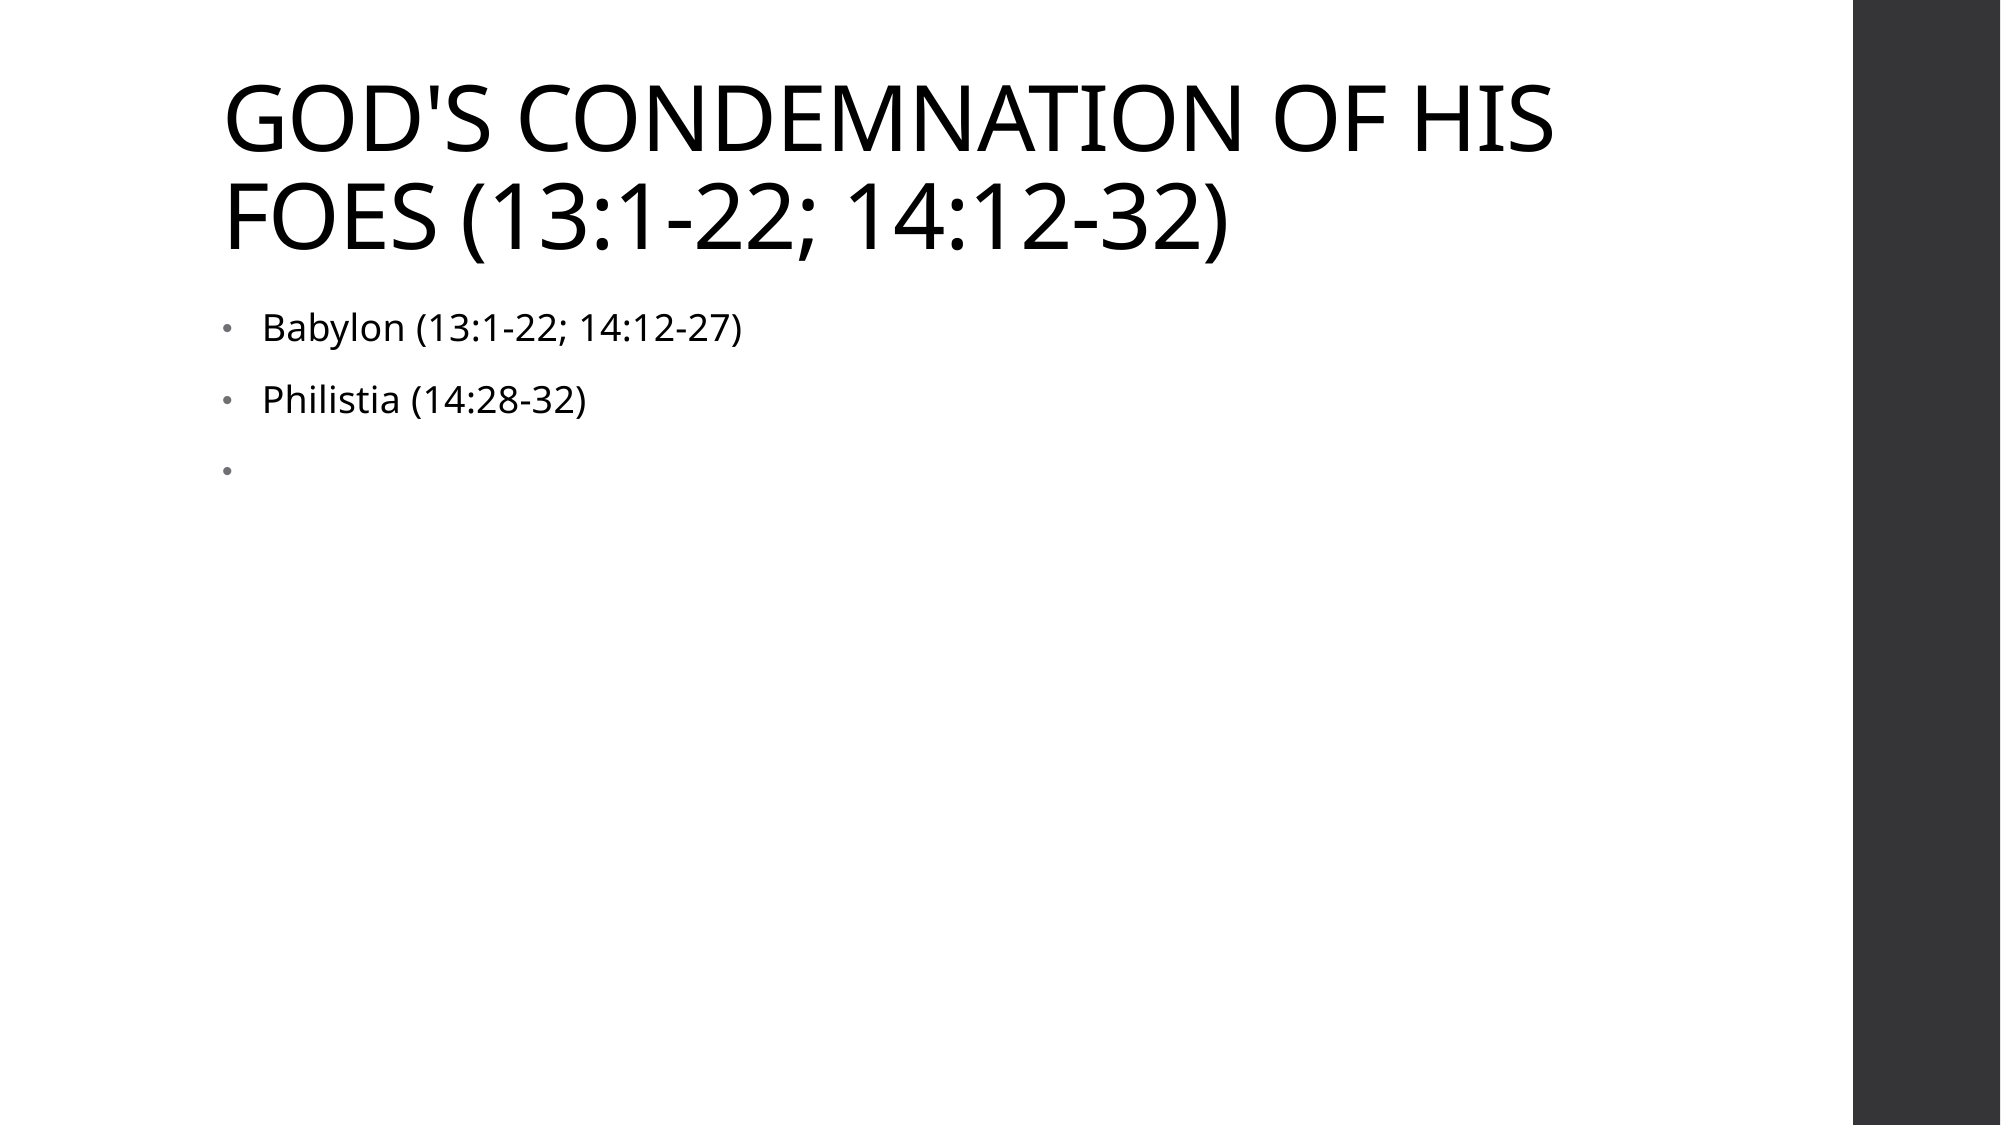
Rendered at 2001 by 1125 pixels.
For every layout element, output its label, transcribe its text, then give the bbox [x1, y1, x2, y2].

list Babylon (13:1-22; 14:12-27) Philistia (14:28-32) [206, 299, 1617, 1014]
title GOD'S CONDEMNATION OF HIS FOES (13:1-22; 14:12-32) [206, 60, 1797, 278]
